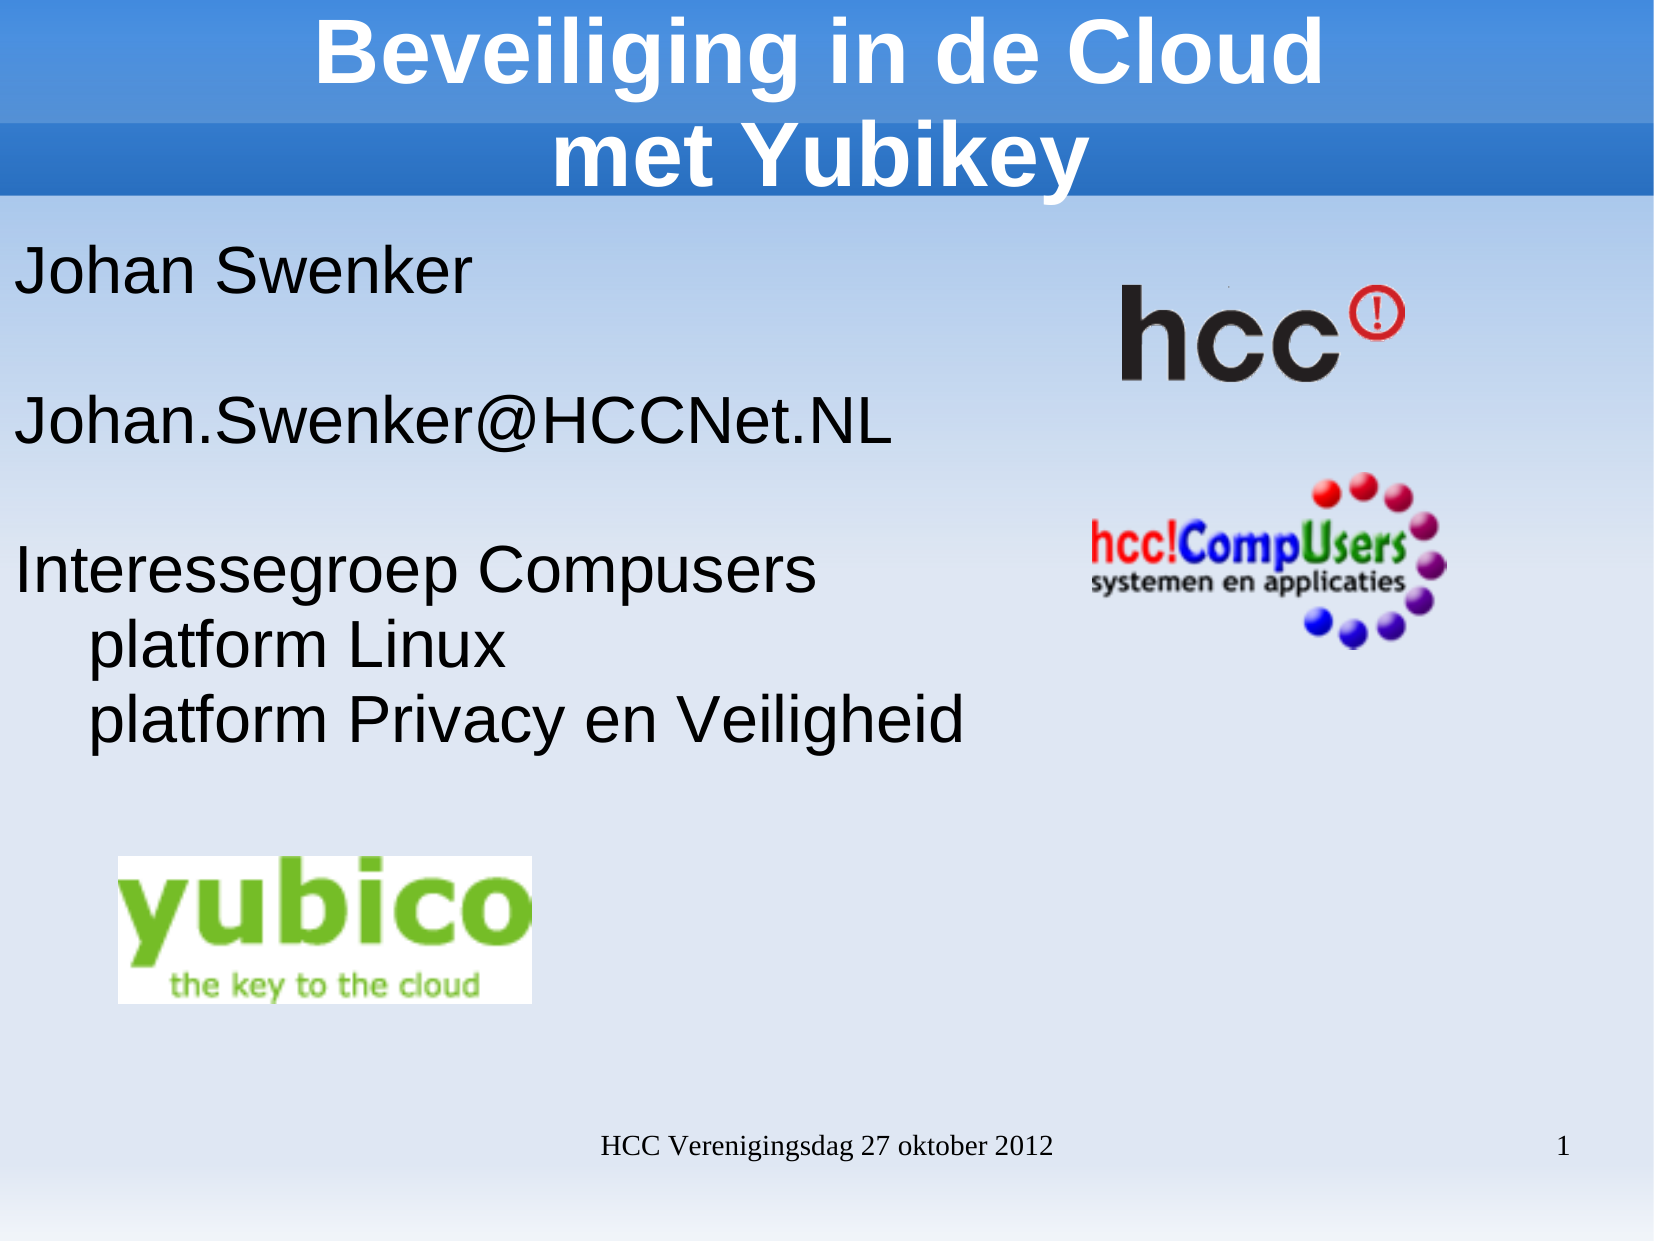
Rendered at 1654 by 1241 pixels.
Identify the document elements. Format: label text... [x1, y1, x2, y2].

text_box Johan Swenker Johan.Swenker@HCCNet.NL Interessegroep Compusers platform Linux platform Privacy en Veiligheid [0, 226, 984, 765]
title Beveiliging in de Cloud met Yubikey [76, 0, 1565, 208]
picture [0, 0, 1654, 1241]
